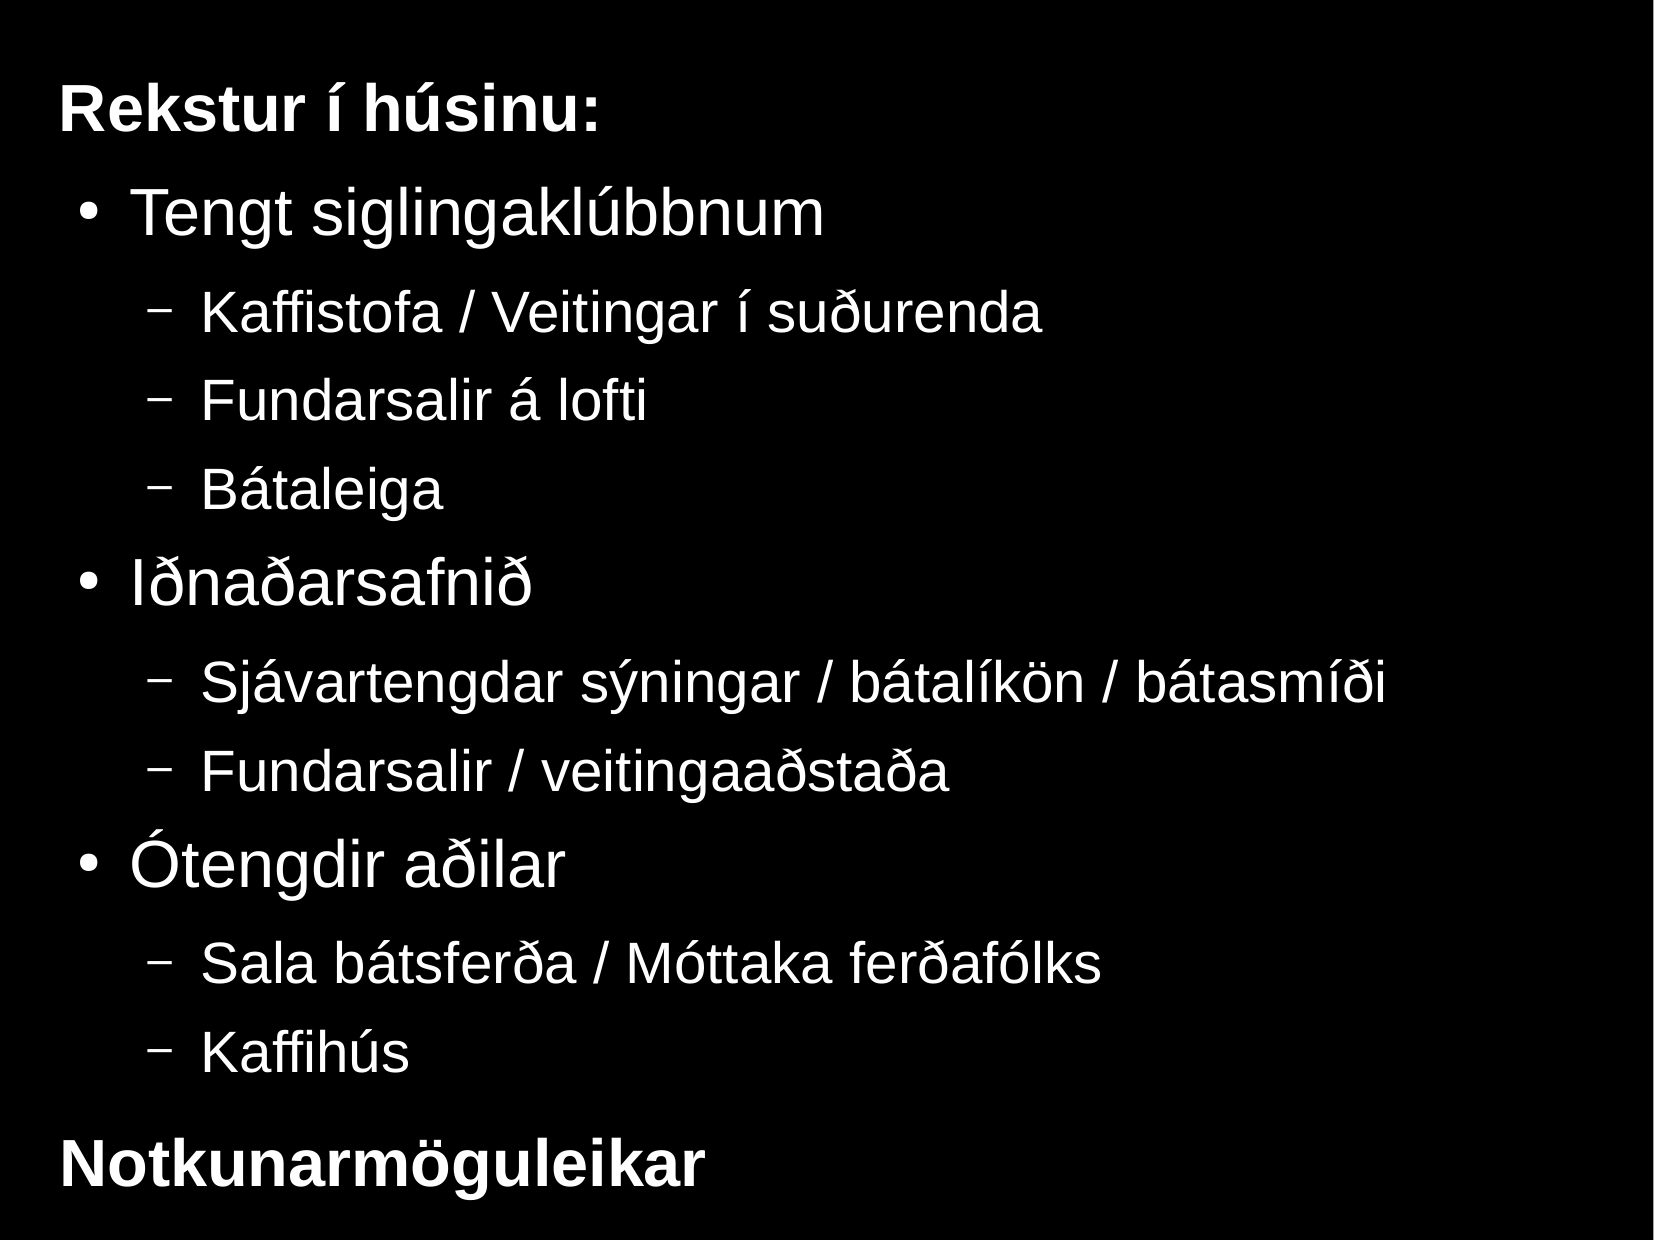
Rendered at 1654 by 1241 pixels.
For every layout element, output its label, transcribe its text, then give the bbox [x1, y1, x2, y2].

title Notkunarmöguleikar [59, 1123, 1548, 1229]
list Rekstur í húsinu: Tengt siglingaklúbbnum Kaffistofa / Veitingar í suðurenda Fundarsalir á lofti Bátaleiga Iðnaðarsafnið Sjávartengdar sýningar / bátalíkön / bátasmíði Fundarsalir / veitingaaðstaða Ótengdir aðilar Sala bátsferða / Móttaka ferðafólks Kaffihús [59, 70, 1630, 1123]
